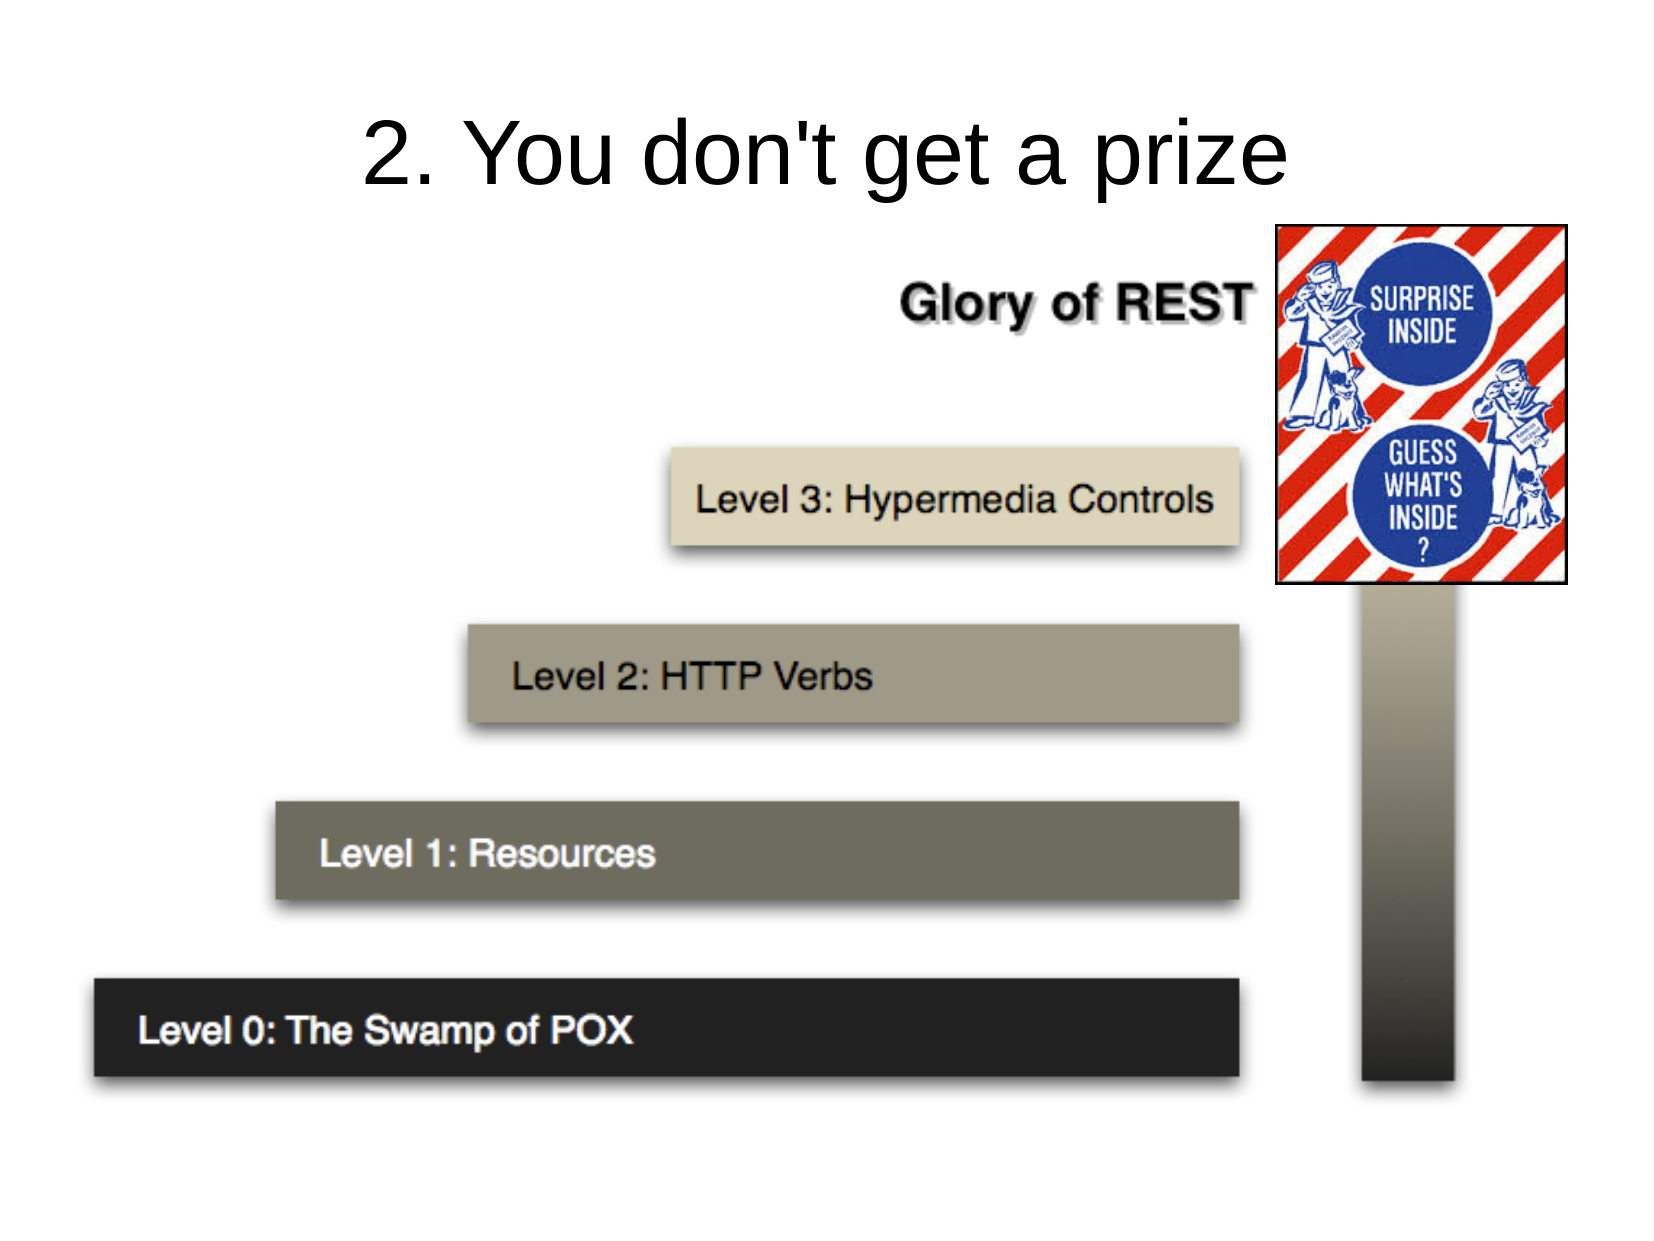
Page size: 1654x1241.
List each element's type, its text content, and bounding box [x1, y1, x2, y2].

title 2. You don't get a prize [82, 49, 1571, 257]
picture [75, 224, 1568, 1111]
